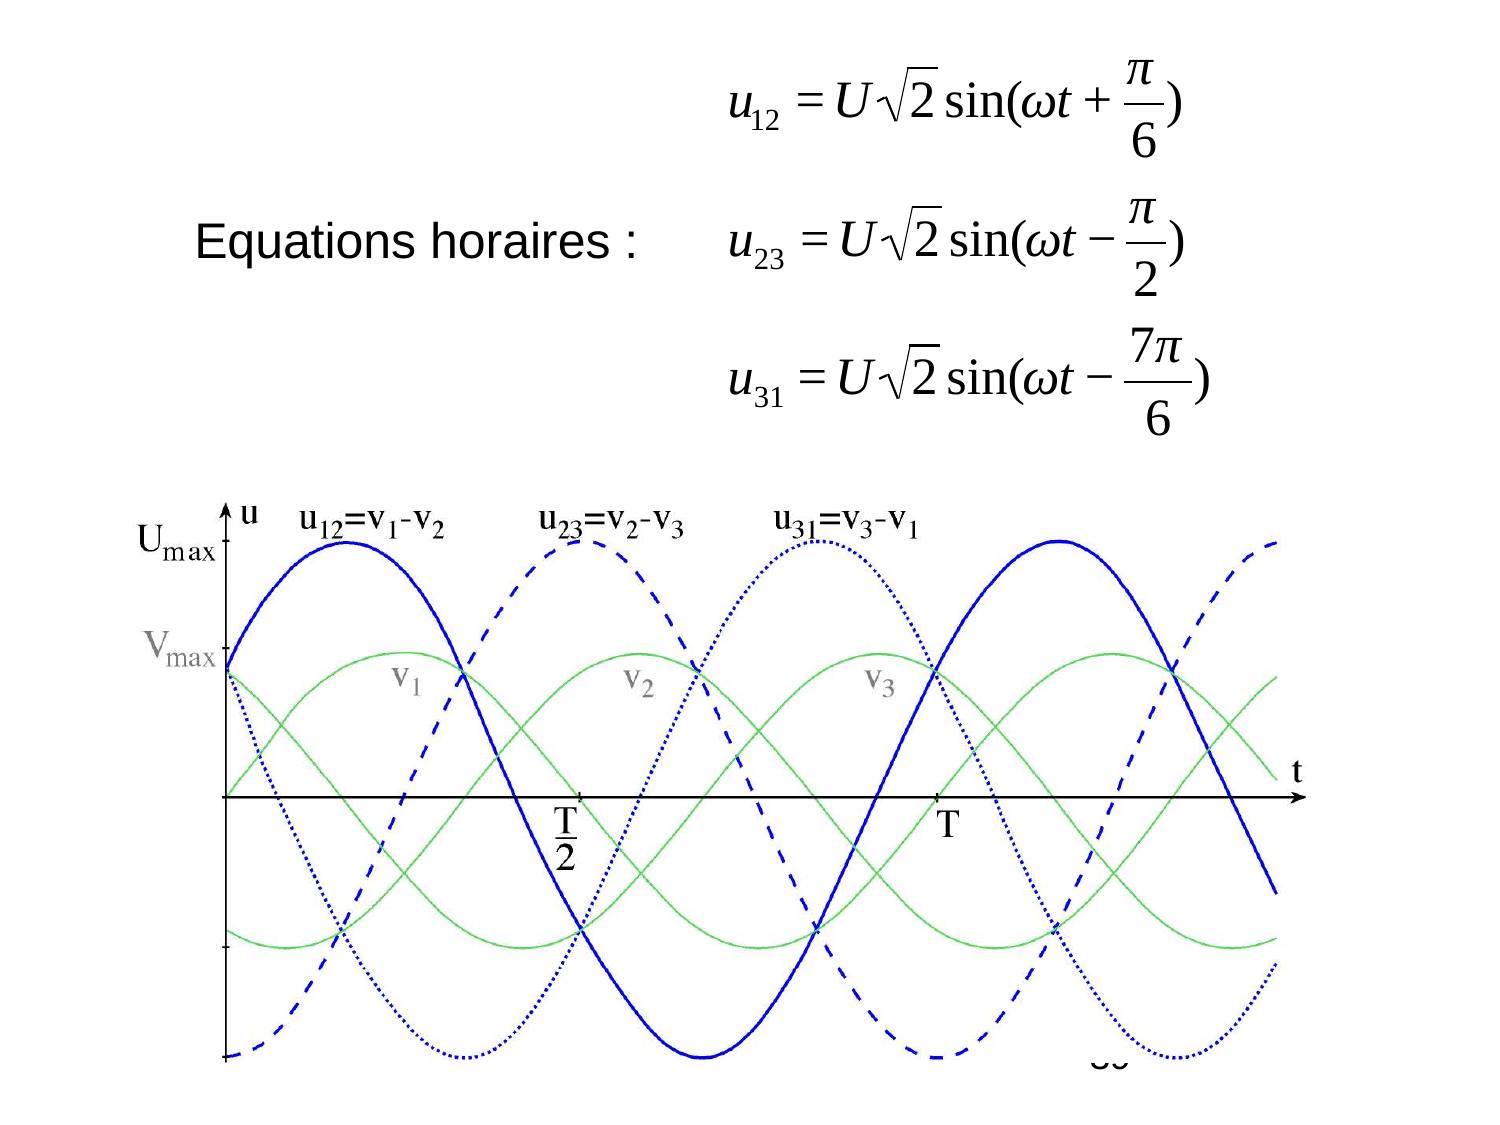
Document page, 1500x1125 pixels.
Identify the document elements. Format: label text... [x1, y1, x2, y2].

text_box Equations horaires : [179, 200, 668, 276]
picture [125, 491, 1313, 1063]
chart [718, 37, 1219, 441]
